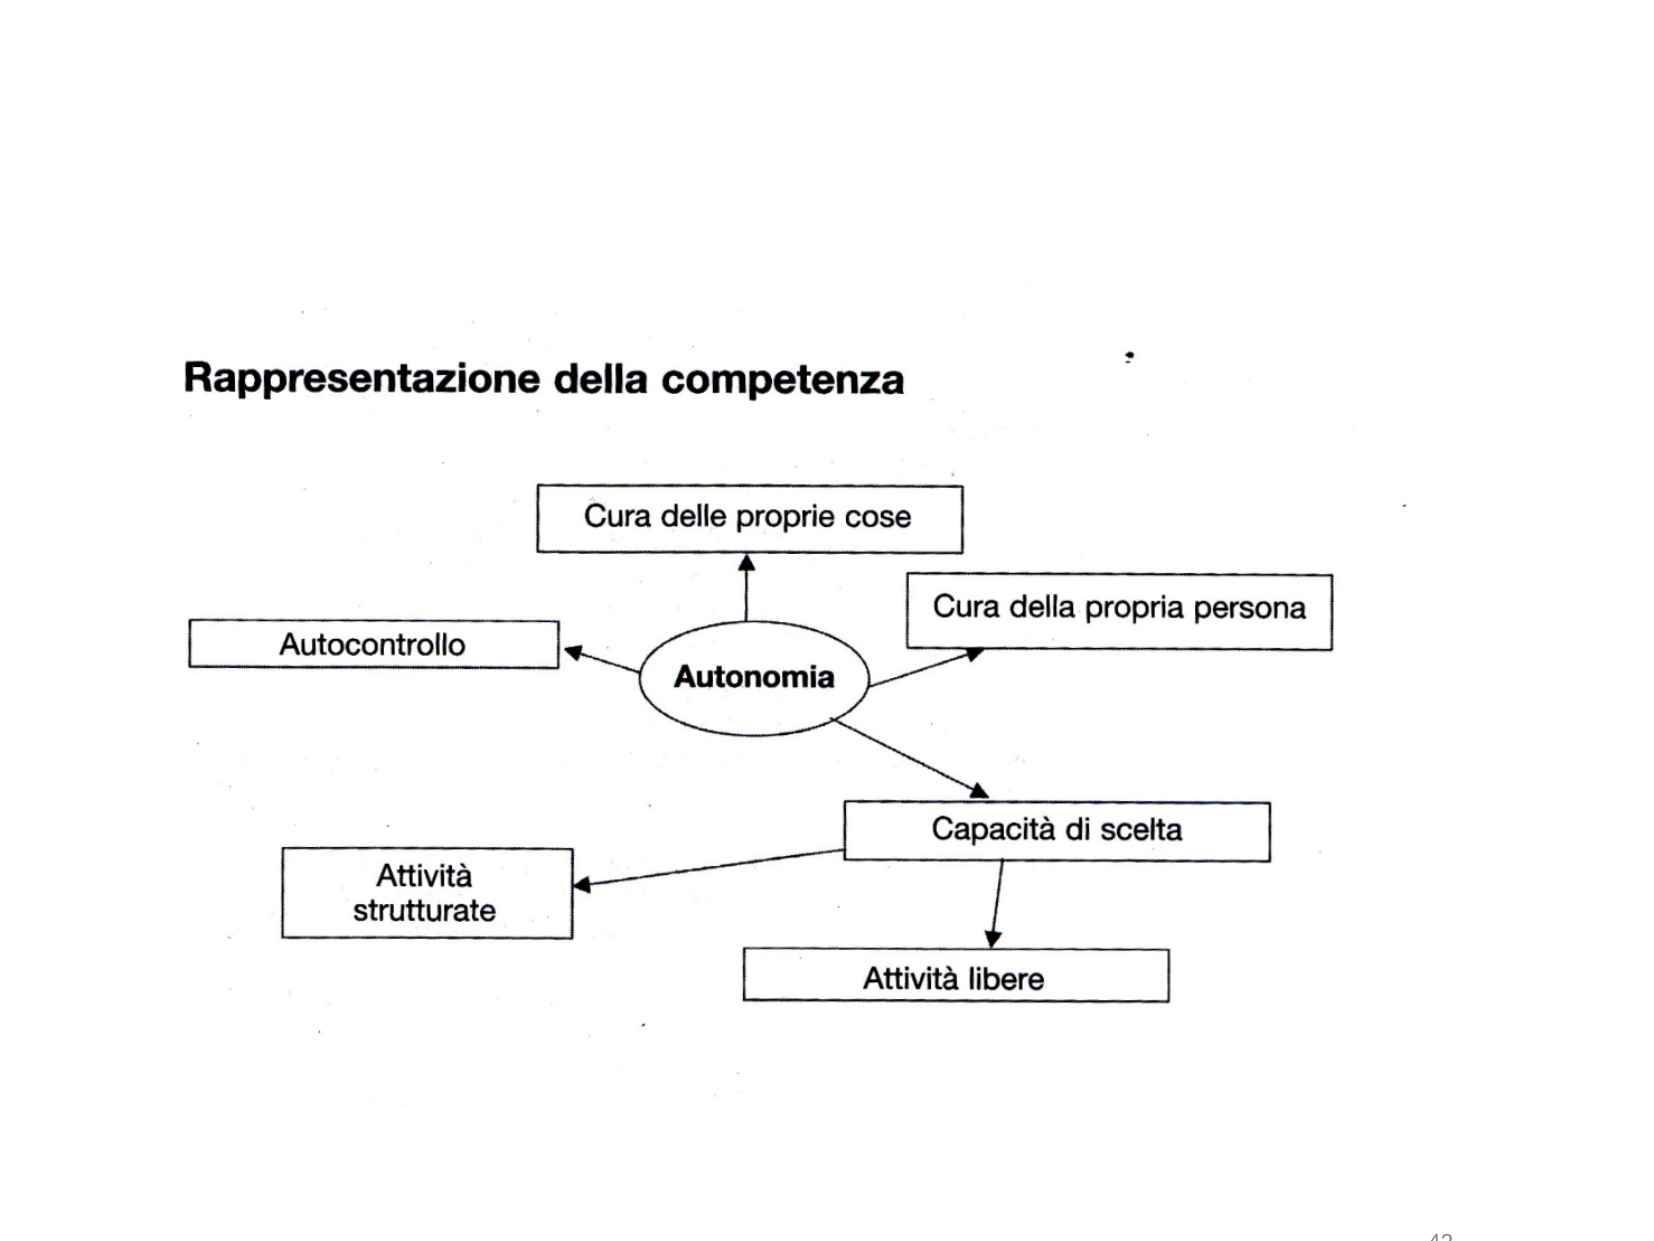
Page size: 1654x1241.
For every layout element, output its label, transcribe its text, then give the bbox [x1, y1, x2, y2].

picture [167, 269, 1453, 1127]
text_box <numero> [1118, 1210, 1469, 1241]
